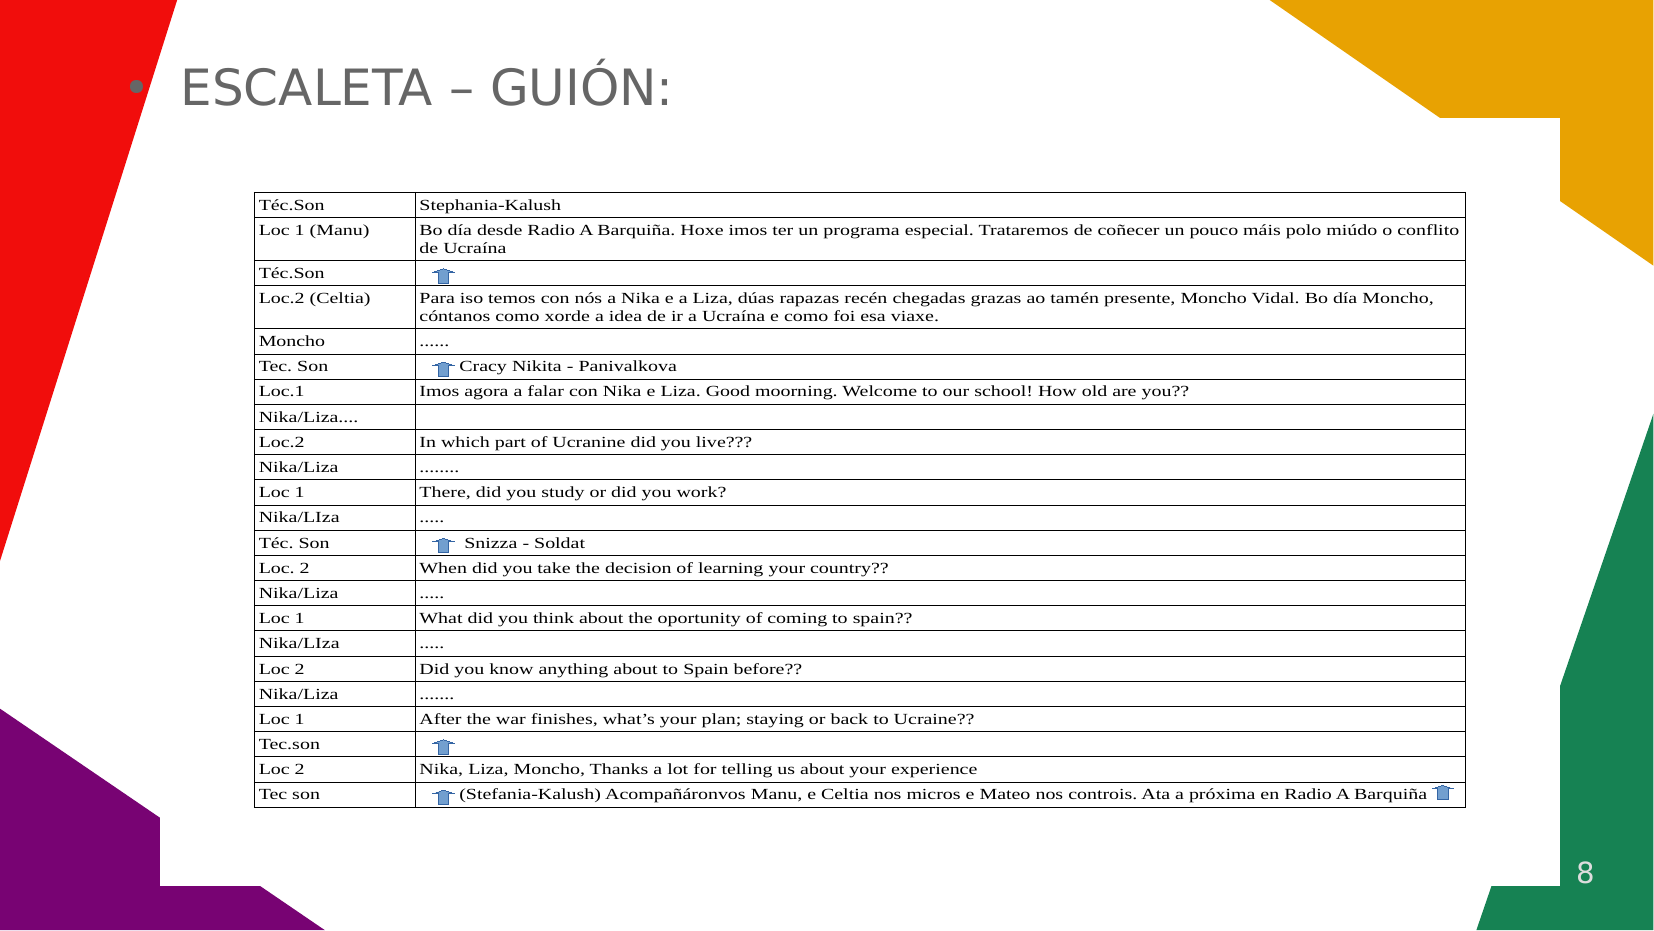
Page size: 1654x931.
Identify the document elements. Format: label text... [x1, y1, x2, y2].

list ESCALETA – GUIÓN: [109, 59, 1528, 650]
picture [159, 118, 1560, 886]
